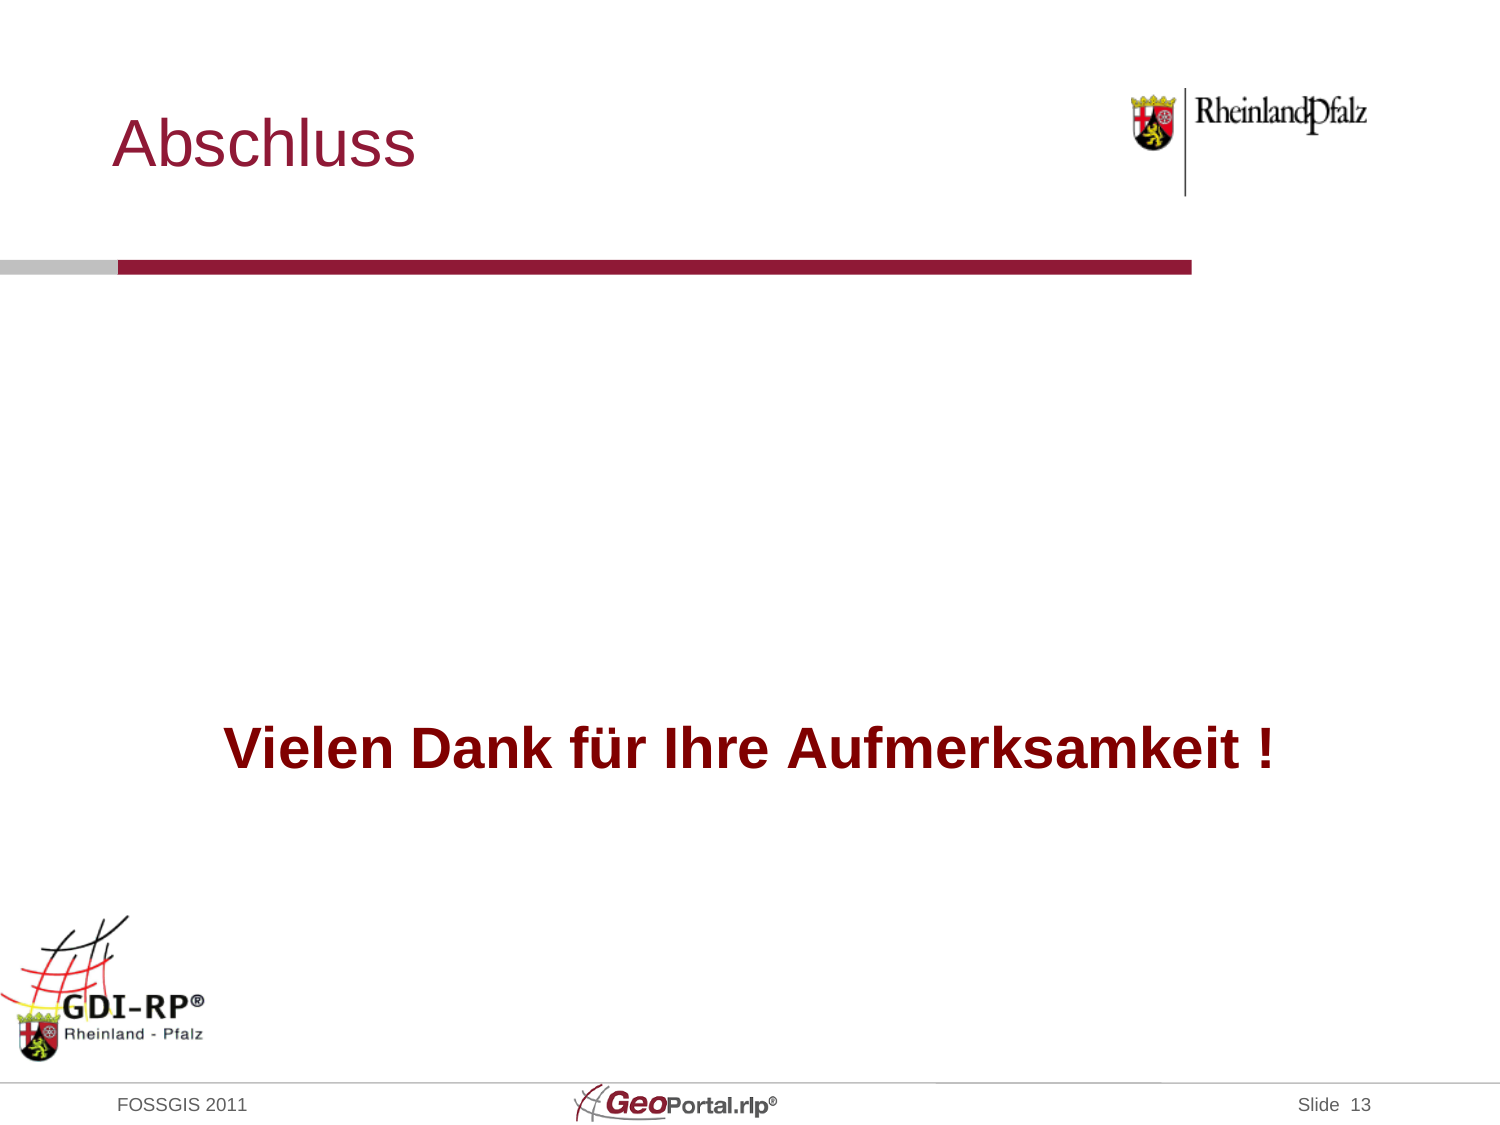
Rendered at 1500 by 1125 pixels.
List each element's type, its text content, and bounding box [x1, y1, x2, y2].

picture [1131, 88, 1447, 198]
title Abschluss [112, 63, 1071, 224]
text_box Vielen Dank für Ihre Aufmerksamkeit ! [208, 703, 1421, 788]
picture [0, 915, 207, 1063]
picture [572, 1082, 778, 1125]
